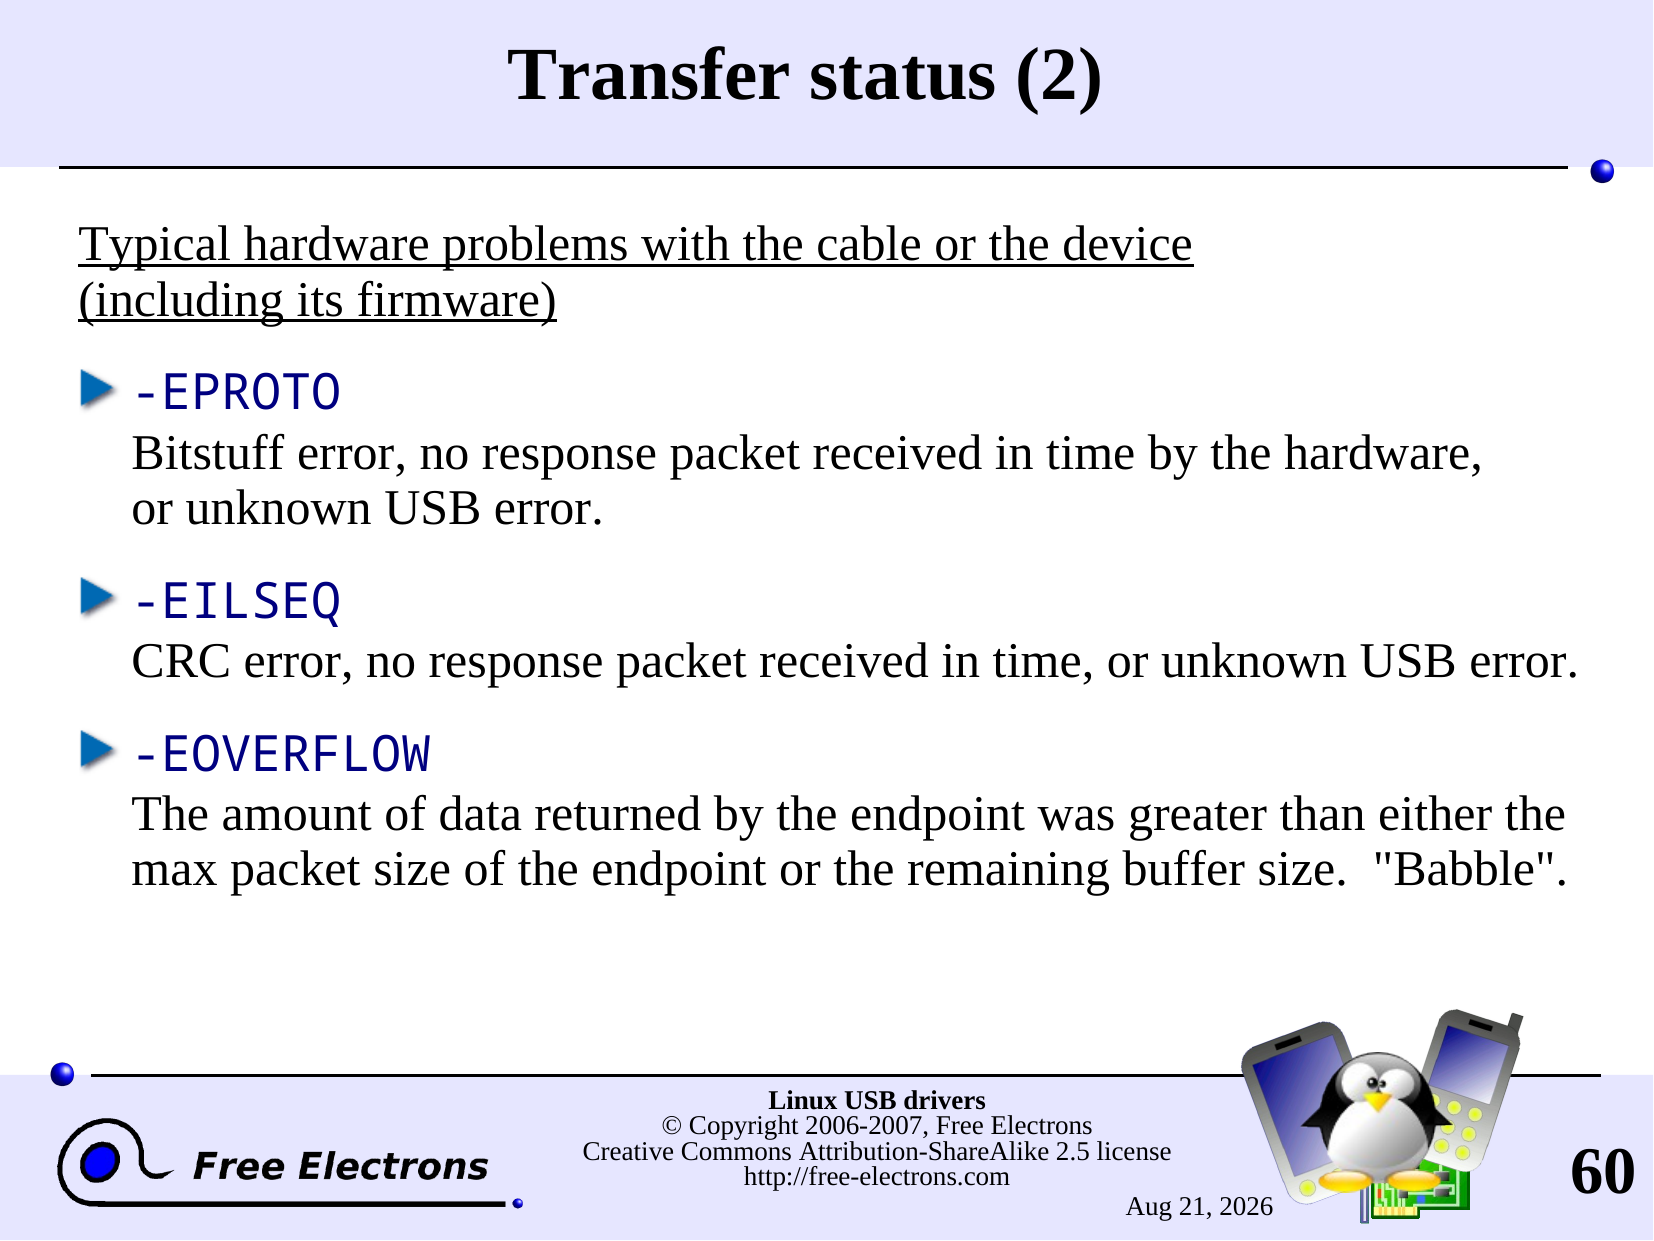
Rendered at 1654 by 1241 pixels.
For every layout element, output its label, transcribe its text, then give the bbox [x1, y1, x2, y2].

picture [50, 1107, 527, 1216]
picture [1231, 1066, 1521, 1241]
list Typical hardware problems with the cable or the device (including its firmware) -EPROTO Bitstuff error, no response packet received in time by the hardware, or unknown USB error. -EILSEQ CRC error, no response packet received in time, or unknown USB error. -EOVERFLOW The amount of data returned by the endpoint was greater than either the max packet size of the endpoint or the remaining buffer size. "Babble". [60, 216, 1590, 1066]
title Transfer status (2) [60, 25, 1551, 124]
